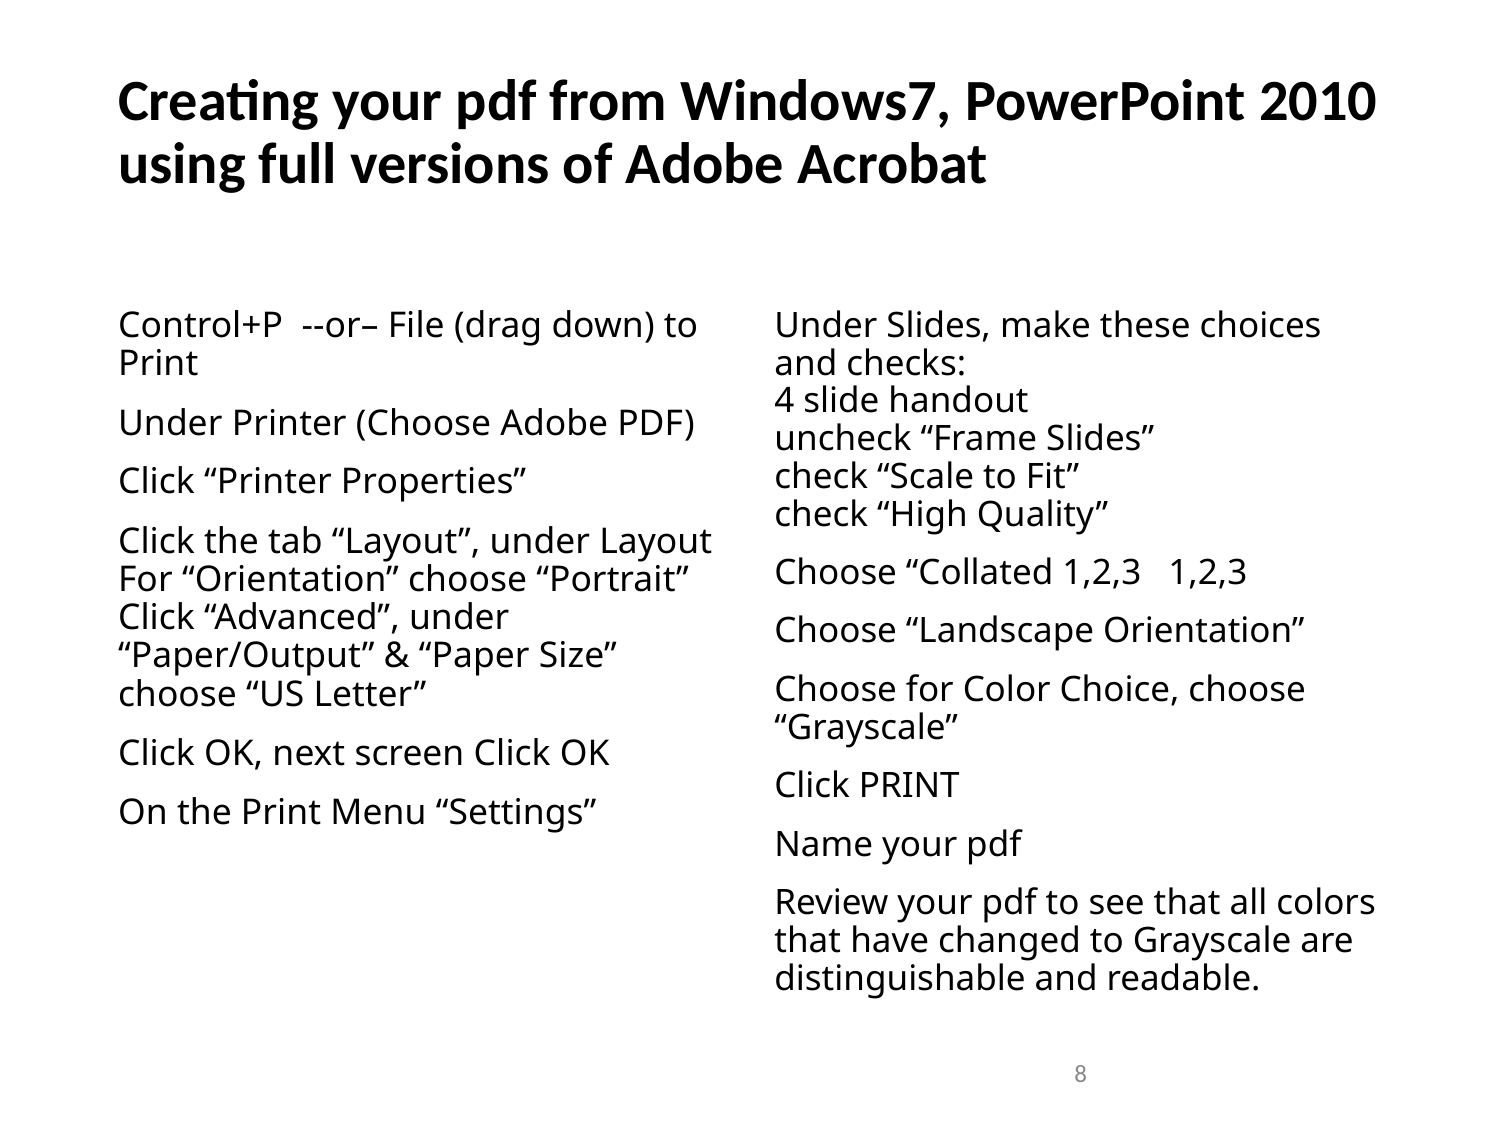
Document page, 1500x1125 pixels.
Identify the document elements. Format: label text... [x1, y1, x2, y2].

list Control+P --or– File (drag down) to Print Under Printer (Choose Adobe PDF) Click “Printer Properties” Click the tab “Layout”, under Layout For “Orientation” choose “Portrait” Click “Advanced”, under “Paper/Output” & “Paper Size” choose “US Letter” Click OK, next screen Click OK On the Print Menu “Settings” [103, 299, 741, 1014]
list Under Slides, make these choices and checks: 4 slide handout uncheck “Frame Slides” check “Scale to Fit” check “High Quality” Choose “Collated 1,2,3 1,2,3 Choose “Landscape Orientation” Choose for Color Choice, choose “Grayscale” Click PRINT Name your pdf Review your pdf to see that all colors that have changed to Grayscale are distinguishable and readable. [759, 299, 1397, 1014]
title Creating your pdf from Windows7, PowerPoint 2010 using full versions of Adobe Acrobat [103, 59, 1397, 207]
text_box <number> [1059, 1042, 1397, 1103]
